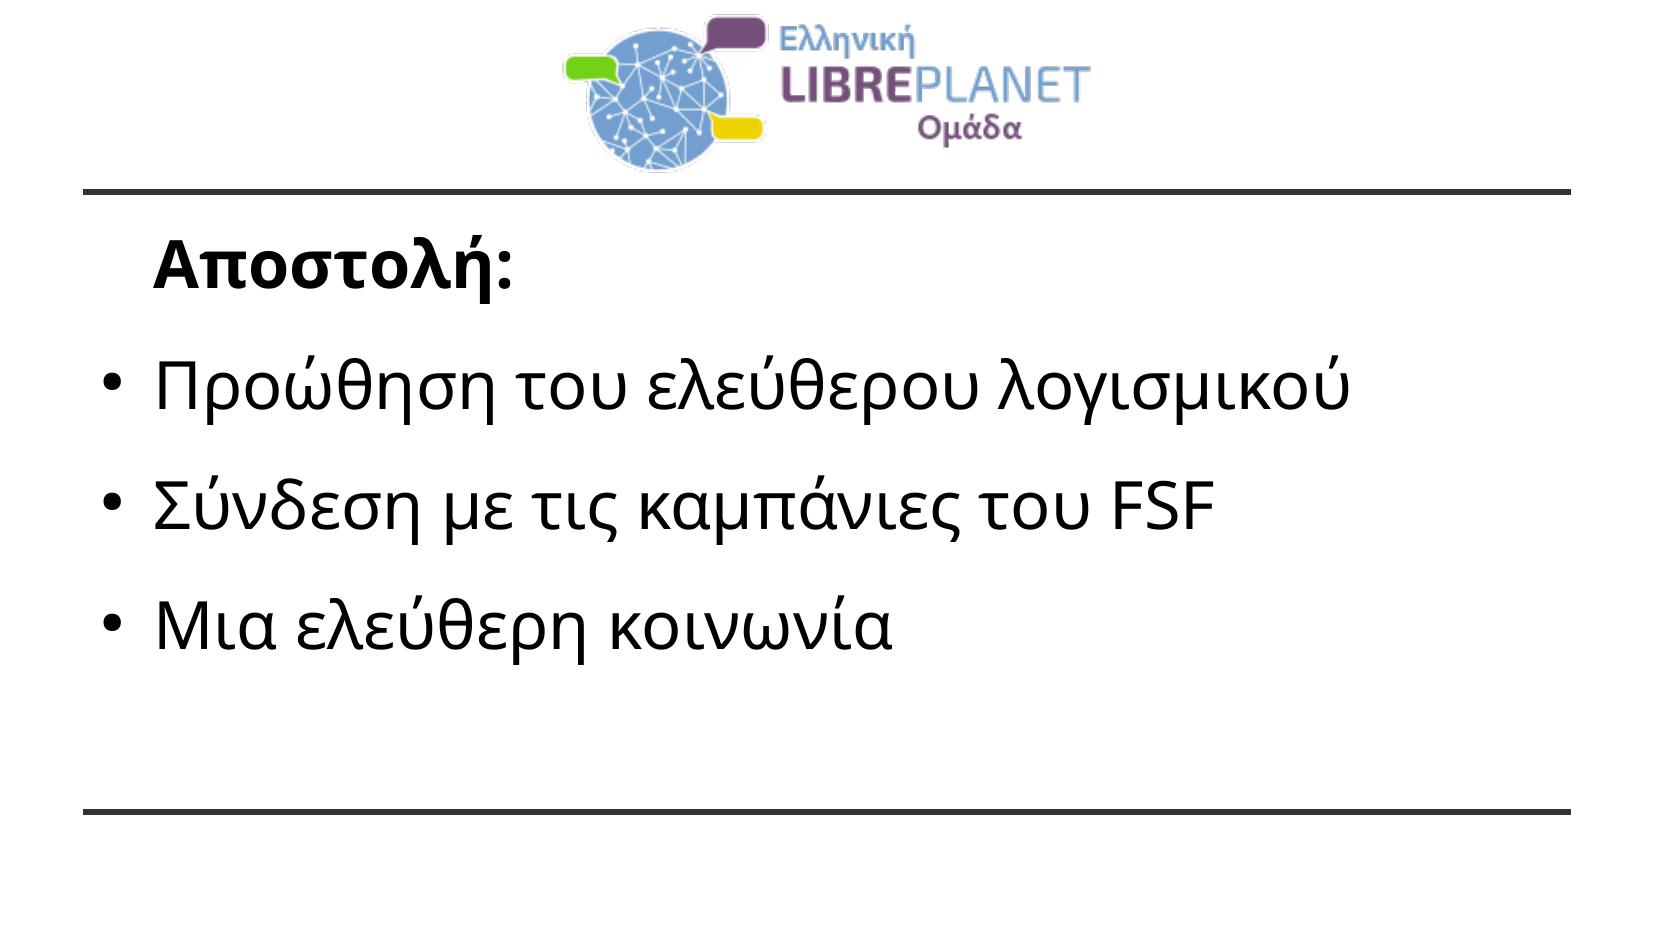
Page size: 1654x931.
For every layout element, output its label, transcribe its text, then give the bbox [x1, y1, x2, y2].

picture [560, 10, 1094, 178]
list Αποστολή: Προώθηση του ελεύθερου λογισμικού Σύνδεση με τις καμπάνιες του FSF Μια ελεύθερη κοινωνία [82, 217, 1571, 758]
